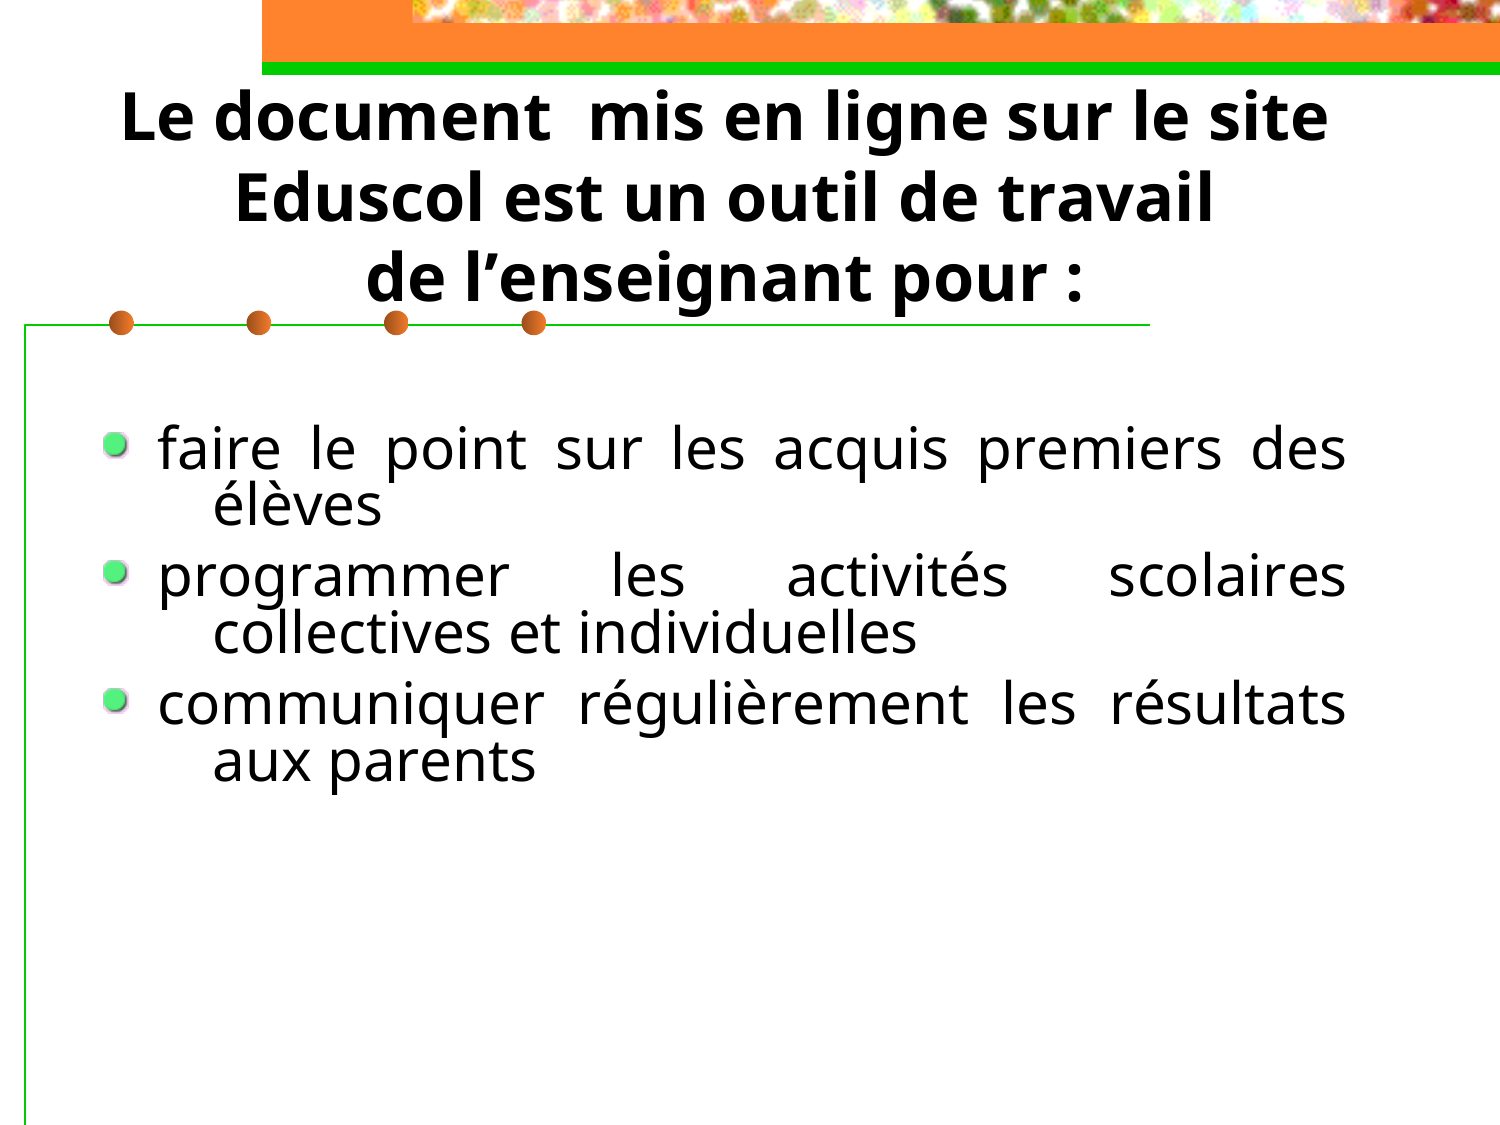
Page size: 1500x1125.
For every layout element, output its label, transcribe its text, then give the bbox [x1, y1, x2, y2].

list faire le point sur les acquis premiers des élèves programmer les activités scolaires collectives et individuelles communiquer régulièrement les résultats aux parents [87, 320, 1363, 788]
picture [412, 0, 1500, 23]
title Le document mis en ligne sur le site Eduscol est un outil de travail de l’enseignant pour : [87, 65, 1363, 320]
